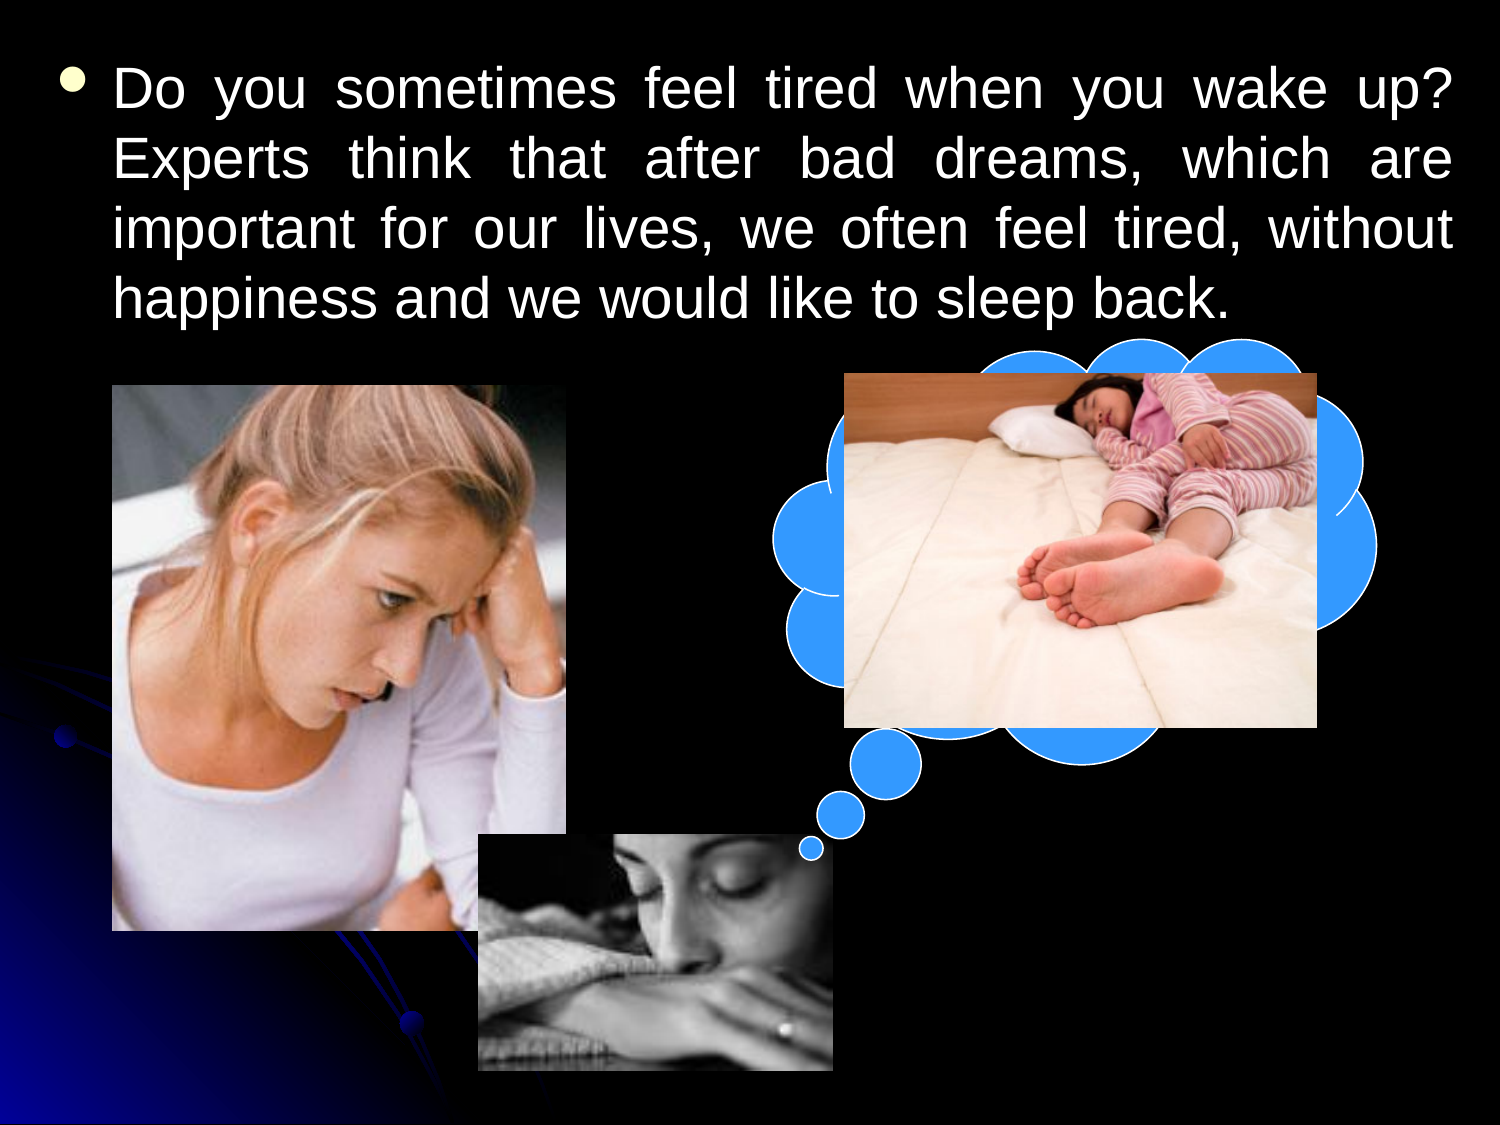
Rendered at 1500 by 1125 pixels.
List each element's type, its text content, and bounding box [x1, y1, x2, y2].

text_box [981, 339, 1301, 373]
text_box [817, 791, 865, 839]
text_box [1317, 395, 1377, 630]
text_box [799, 836, 824, 861]
list Do you sometimes feel tired when you wake up? Experts think that after bad dreams, which are important for our lives, we often feel tired, without happiness and we would like to sleep back. [41, 42, 1471, 786]
picture [112, 385, 833, 1072]
picture [844, 373, 1317, 728]
text_box [850, 728, 922, 800]
text_box [773, 415, 844, 688]
text_box [1006, 728, 1158, 765]
text_box [899, 728, 997, 740]
